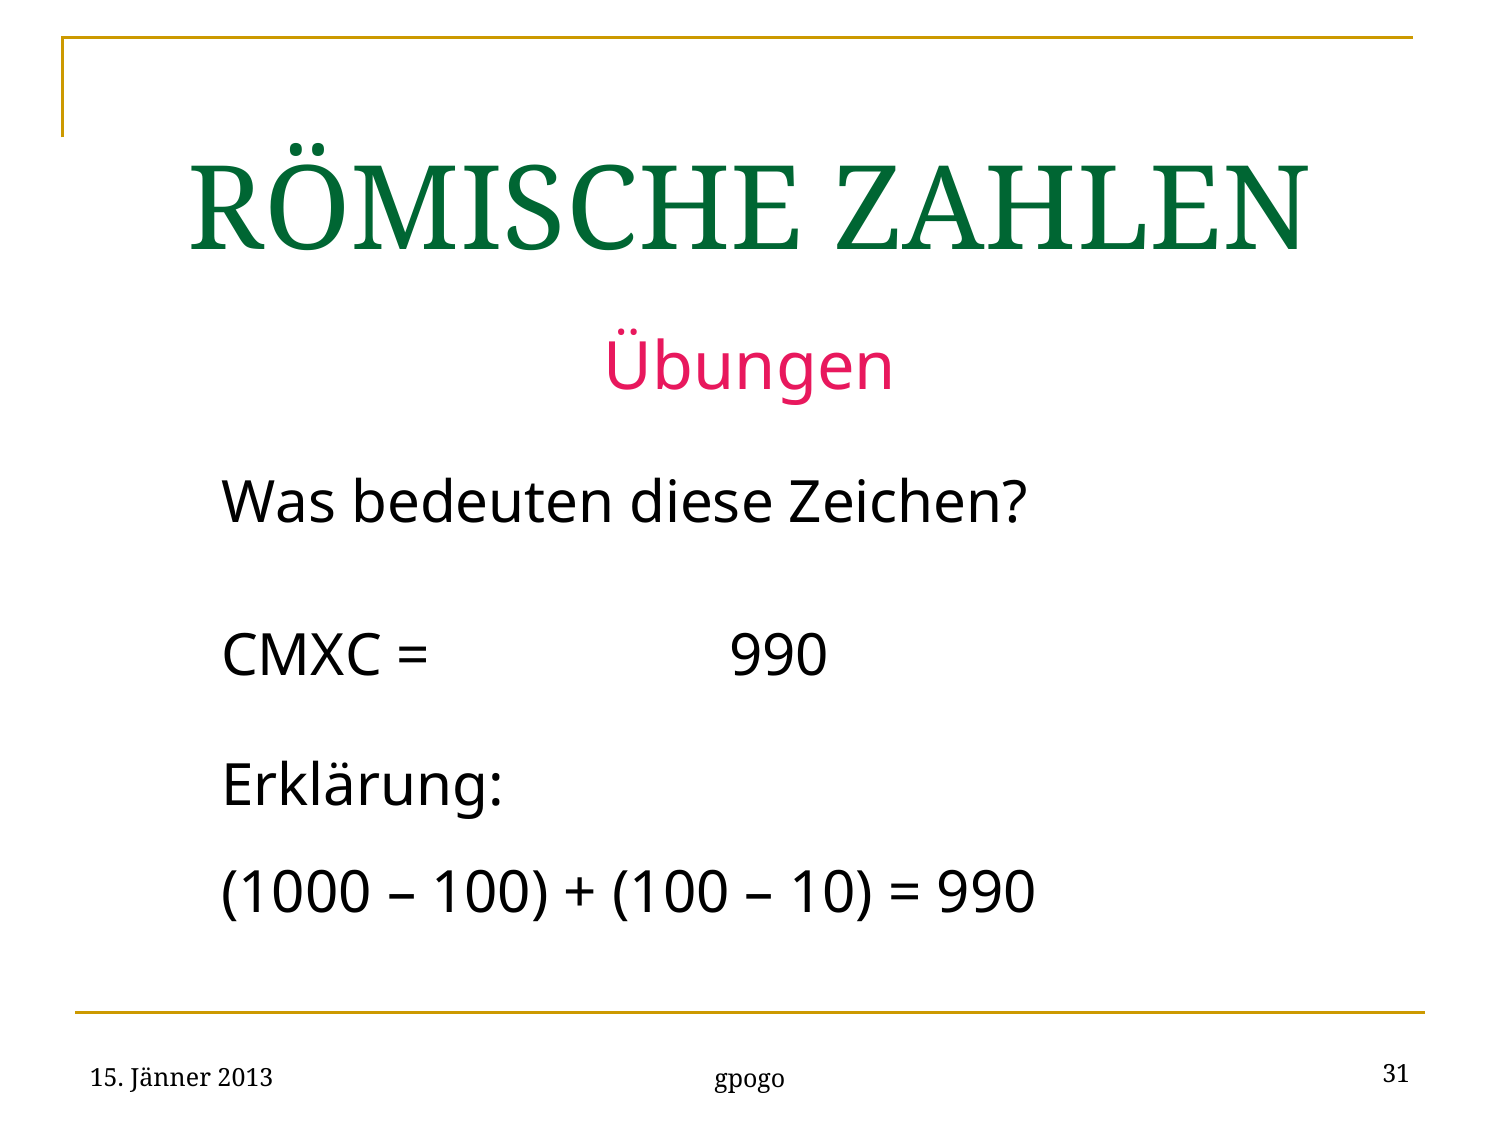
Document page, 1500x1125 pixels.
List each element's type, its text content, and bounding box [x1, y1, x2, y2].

text_box 990 [714, 609, 951, 696]
text_box Was bedeuten diese Zeichen? [206, 456, 1294, 542]
text_box Übungen [437, 315, 1063, 411]
title RÖMISCHE ZAHLEN [141, 82, 1359, 279]
text_box CMXC = [206, 609, 573, 696]
text_box gpogo [512, 1025, 988, 1101]
text_box Erklärung: (1000 – 100) + (100 – 10) = 990 [206, 739, 1294, 932]
text_box 15. Jänner 2013 [74, 1024, 426, 1100]
text_box <Nummer> [1074, 1024, 1426, 1100]
